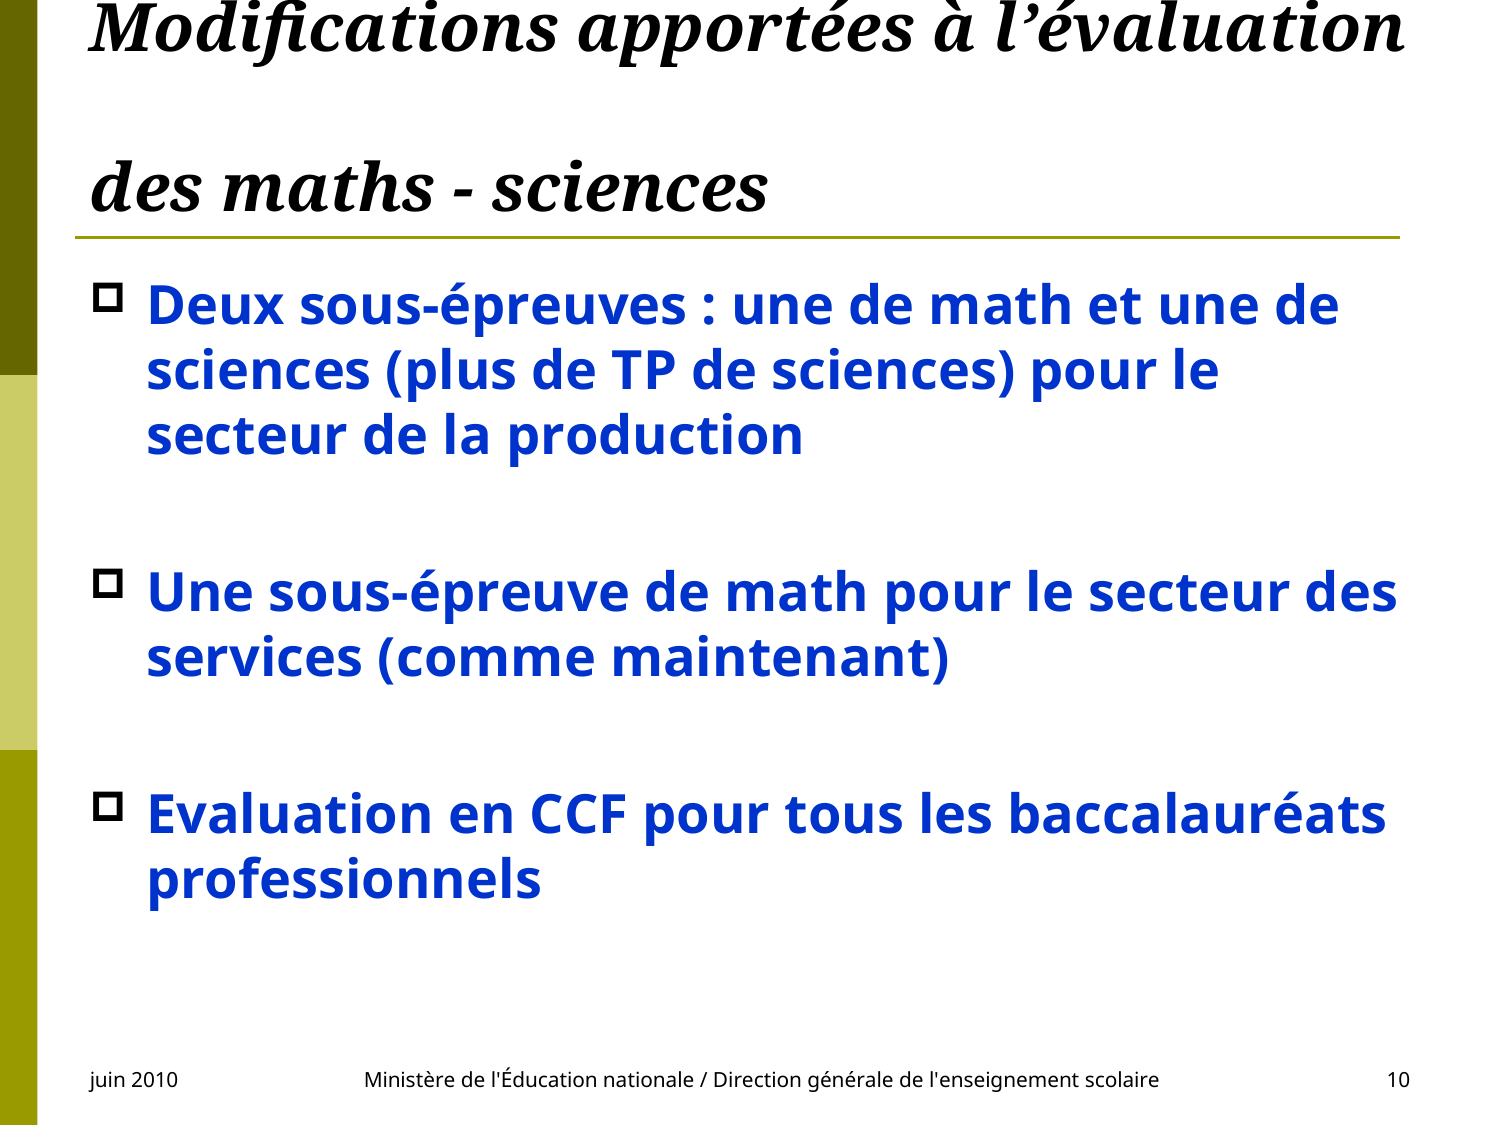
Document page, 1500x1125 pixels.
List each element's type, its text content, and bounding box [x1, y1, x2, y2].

title Modifications apportées à l’évaluation des maths - sciences [75, 45, 1426, 233]
list Deux sous-épreuves : une de math et une de sciences (plus de TP de sciences) pour le secteur de la production Une sous-épreuve de math pour le secteur des services (comme maintenant) Evaluation en CCF pour tous les baccalauréats professionnels [75, 262, 1426, 1061]
